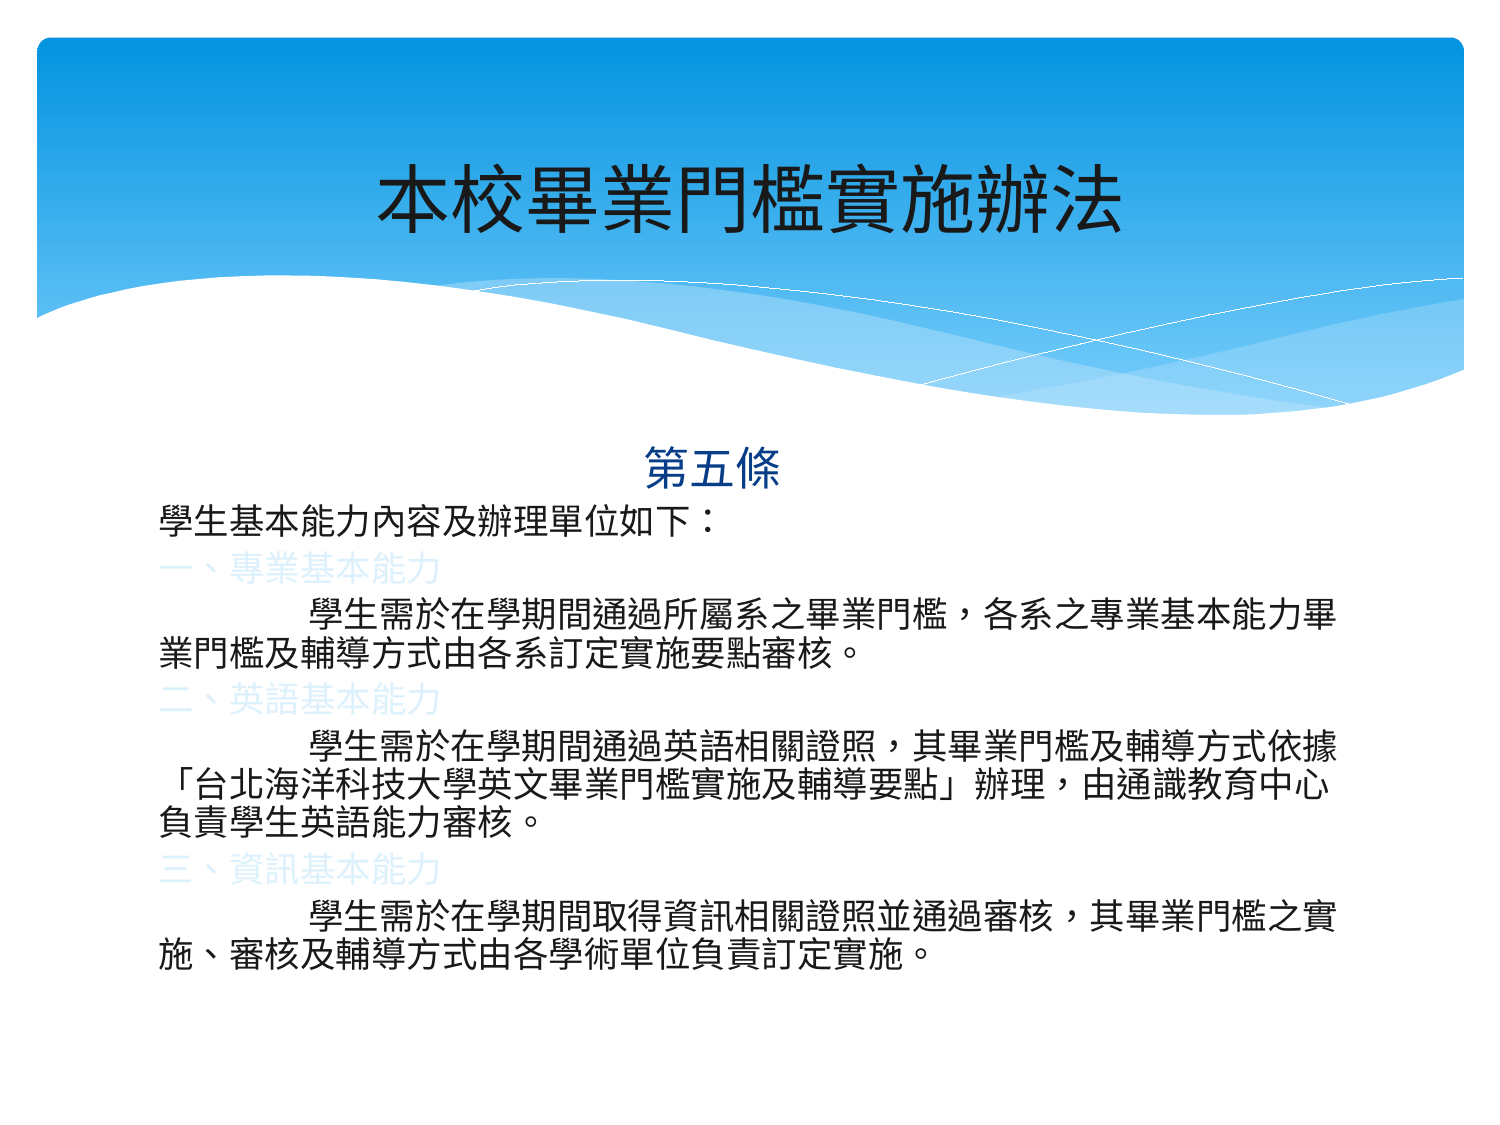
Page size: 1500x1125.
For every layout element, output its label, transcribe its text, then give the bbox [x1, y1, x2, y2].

list 第五條 學生基本能力內容及辦理單位如下： 一、專業基本能力 學生需於在學期間通過所屬系之畢業門檻，各系之專業基本能力畢業門檻及輔導方式由各系訂定實施要點審核。 二、英語基本能力 學生需於在學期間通過英語相關證照，其畢業門檻及輔導方式依據「台北海洋科技大學英文畢業門檻實施及輔導要點」辦理，由通識教育中心負責學生英語能力審核。 三、資訊基本能力 學生需於在學期間取得資訊相關證照並通過審核，其畢業門檻之實施、審核及輔導方式由各學術單位負責訂定實施。 [143, 438, 1359, 1005]
title 本校畢業門檻實施辦法 [112, 103, 1388, 291]
